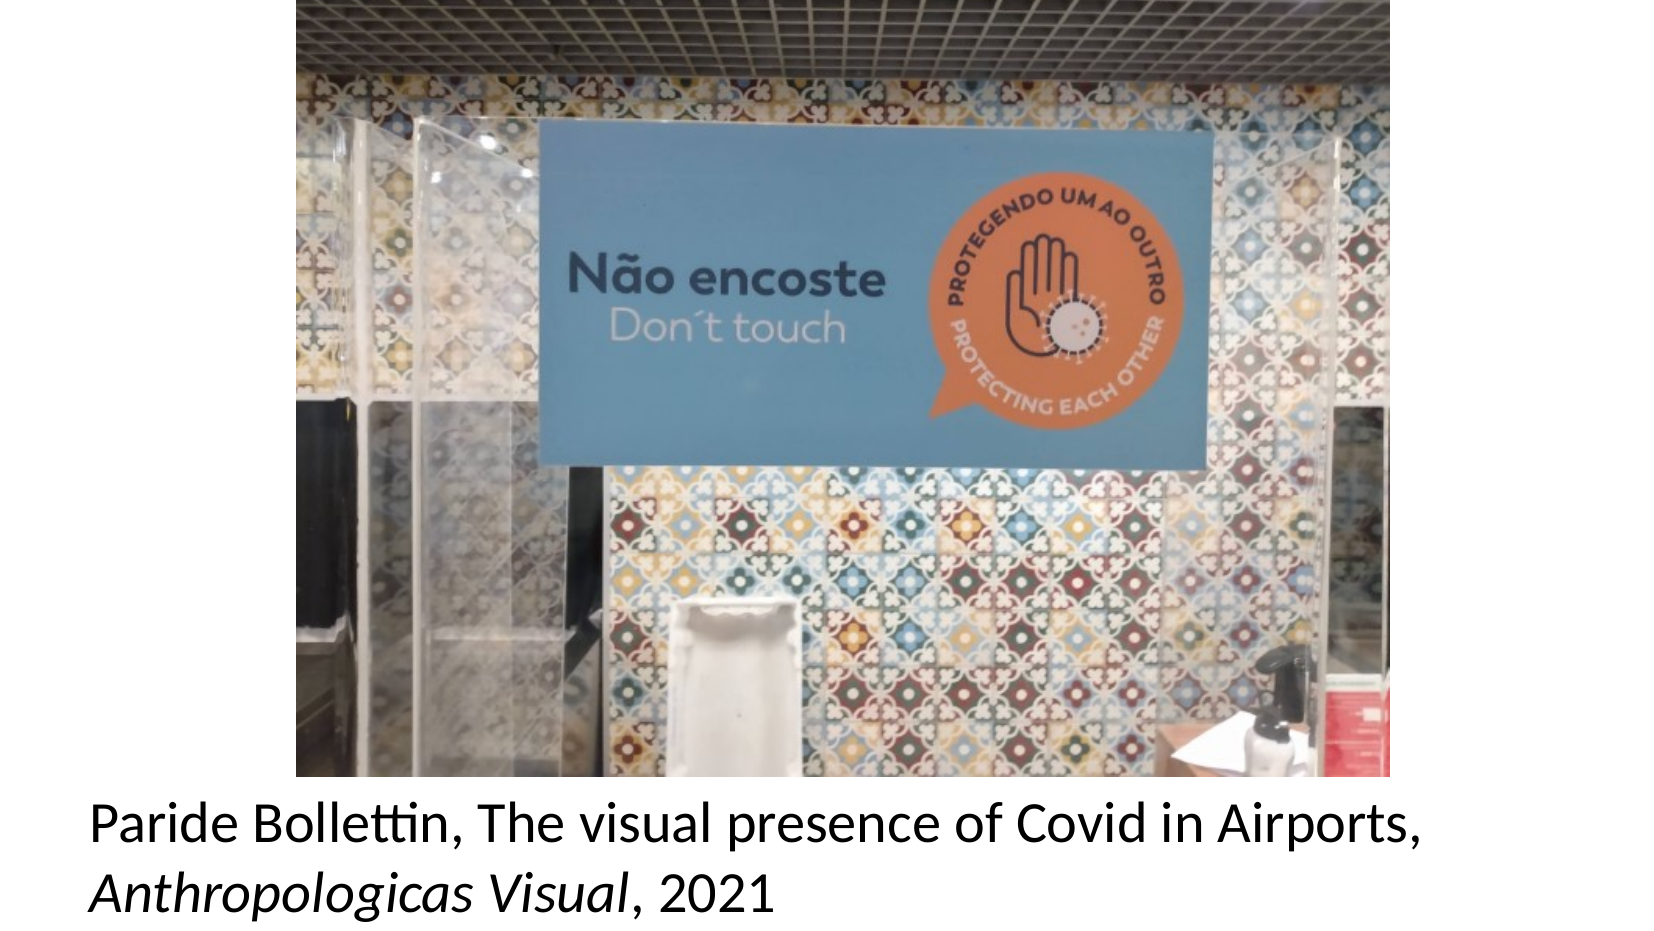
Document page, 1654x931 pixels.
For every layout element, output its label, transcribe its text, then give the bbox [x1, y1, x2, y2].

picture [296, 0, 1390, 777]
text_box Paride Bollettin, The visual presence of Covid in Airports, Anthropologicas Visual, 2021 [74, 777, 1612, 931]
